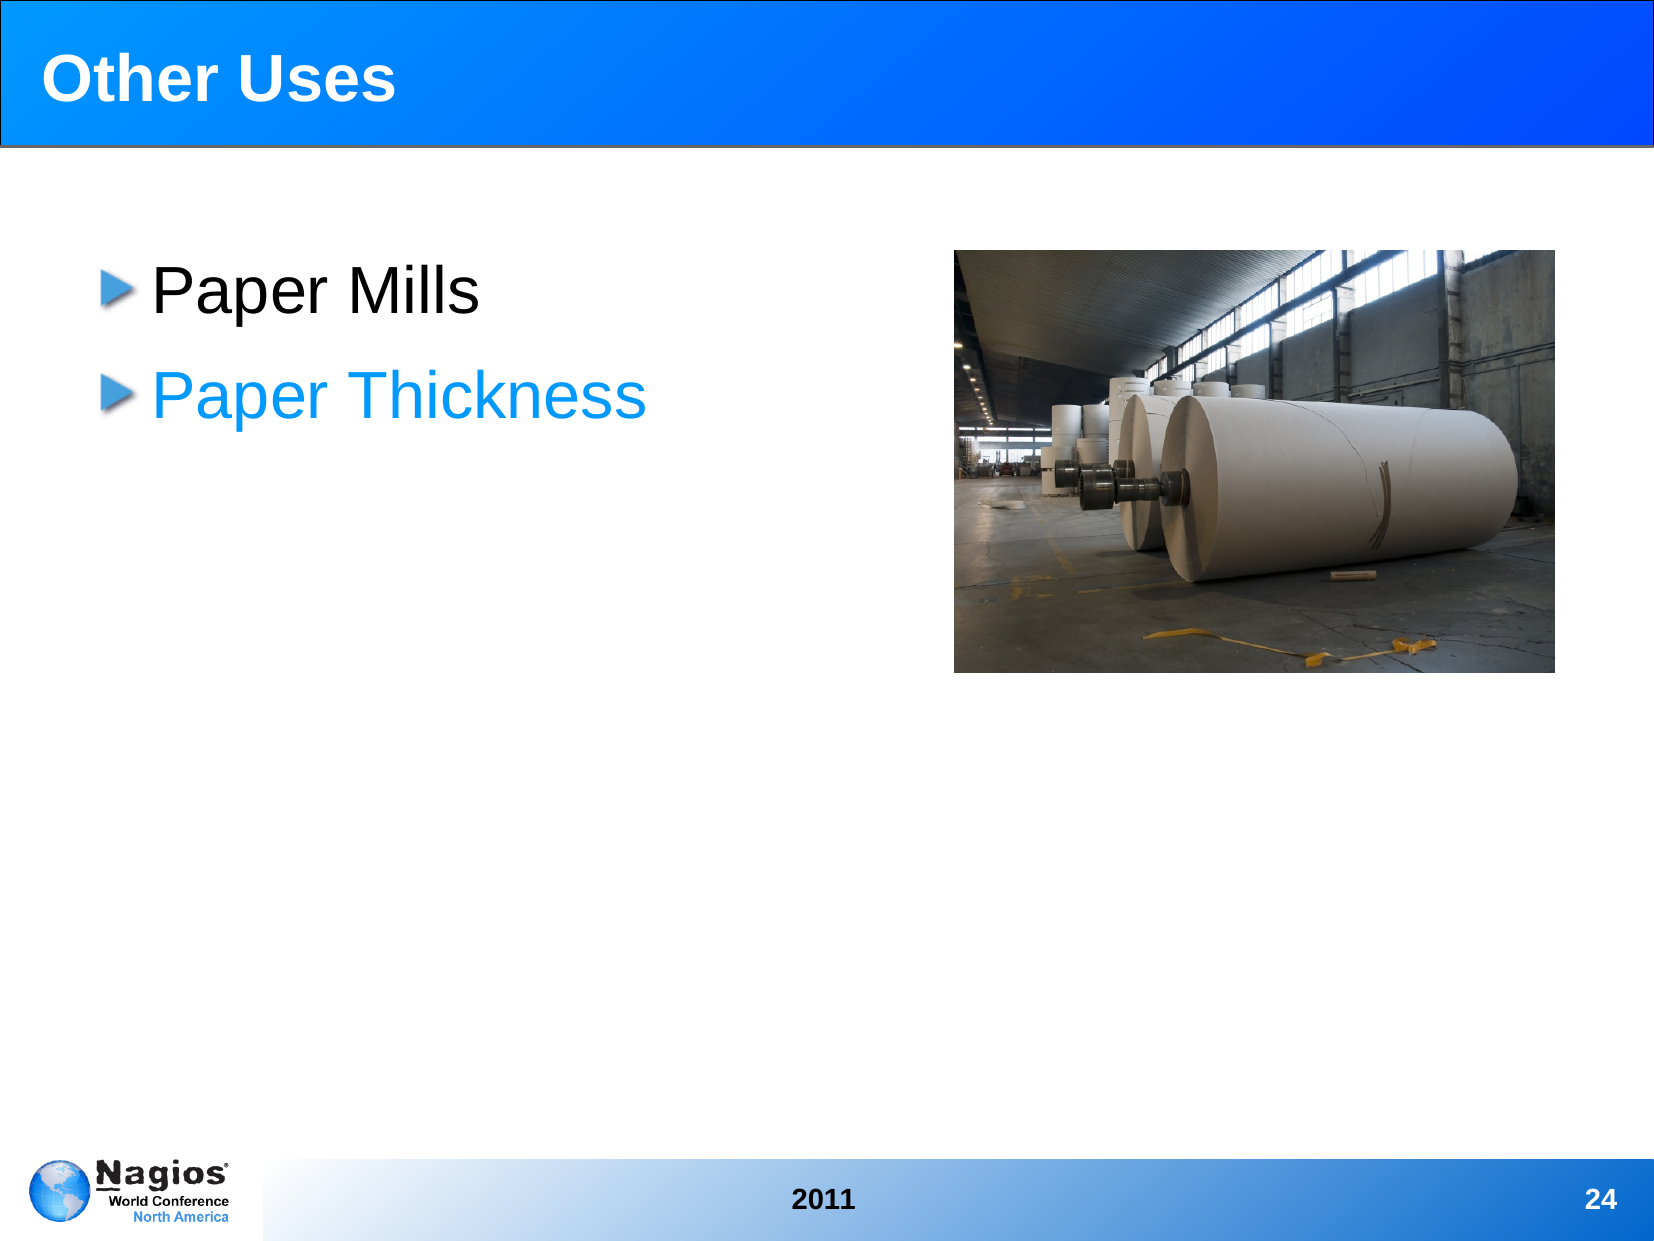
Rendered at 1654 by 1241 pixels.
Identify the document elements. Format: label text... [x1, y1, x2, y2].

picture [29, 1159, 229, 1235]
picture [954, 250, 1555, 673]
list Paper Mills Paper Thickness [80, 253, 1569, 1058]
title Other Uses [41, 36, 1248, 120]
